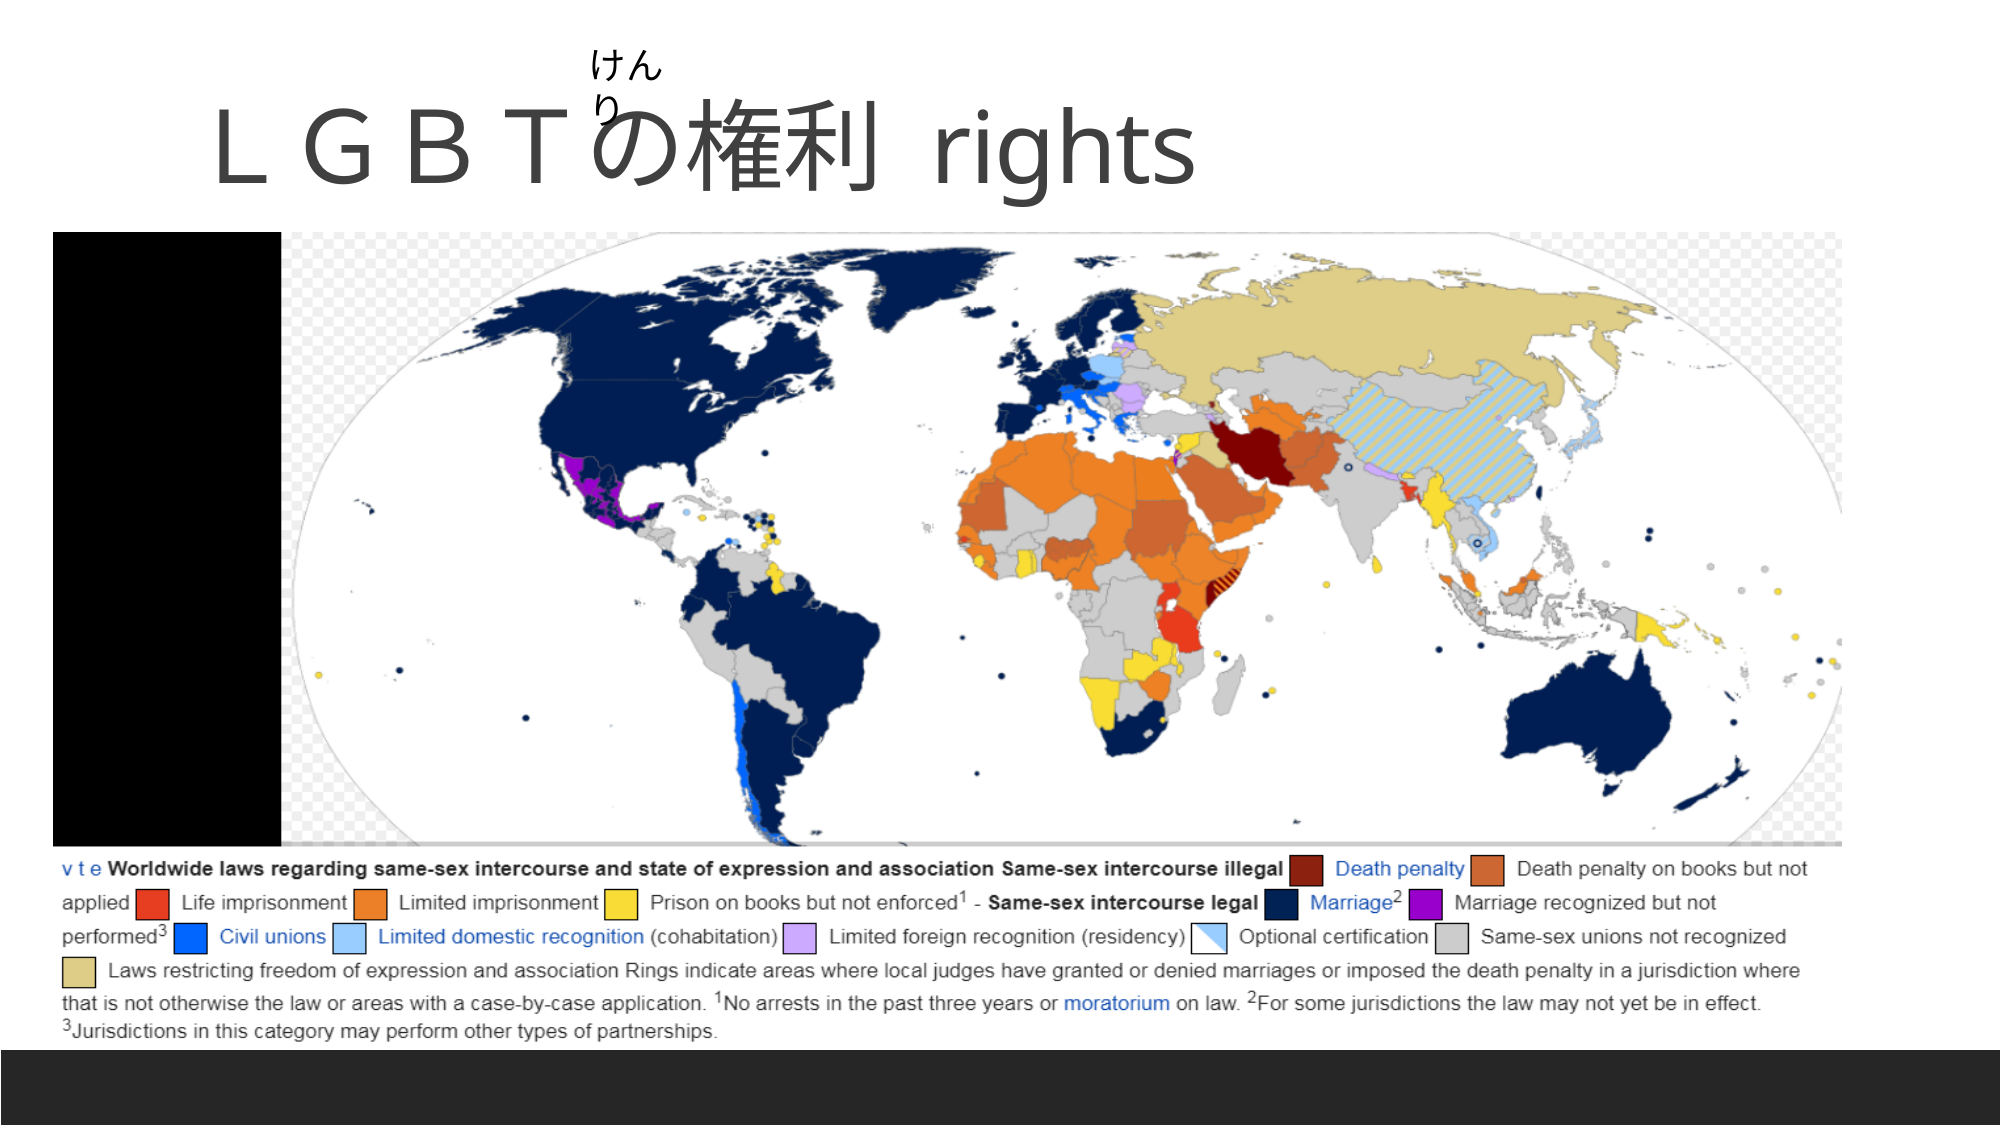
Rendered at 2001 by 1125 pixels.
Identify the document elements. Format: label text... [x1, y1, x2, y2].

title ＬＧＢＴの権利 rights [174, 0, 1825, 213]
text_box けん り [573, 34, 761, 95]
picture [53, 232, 1842, 1049]
